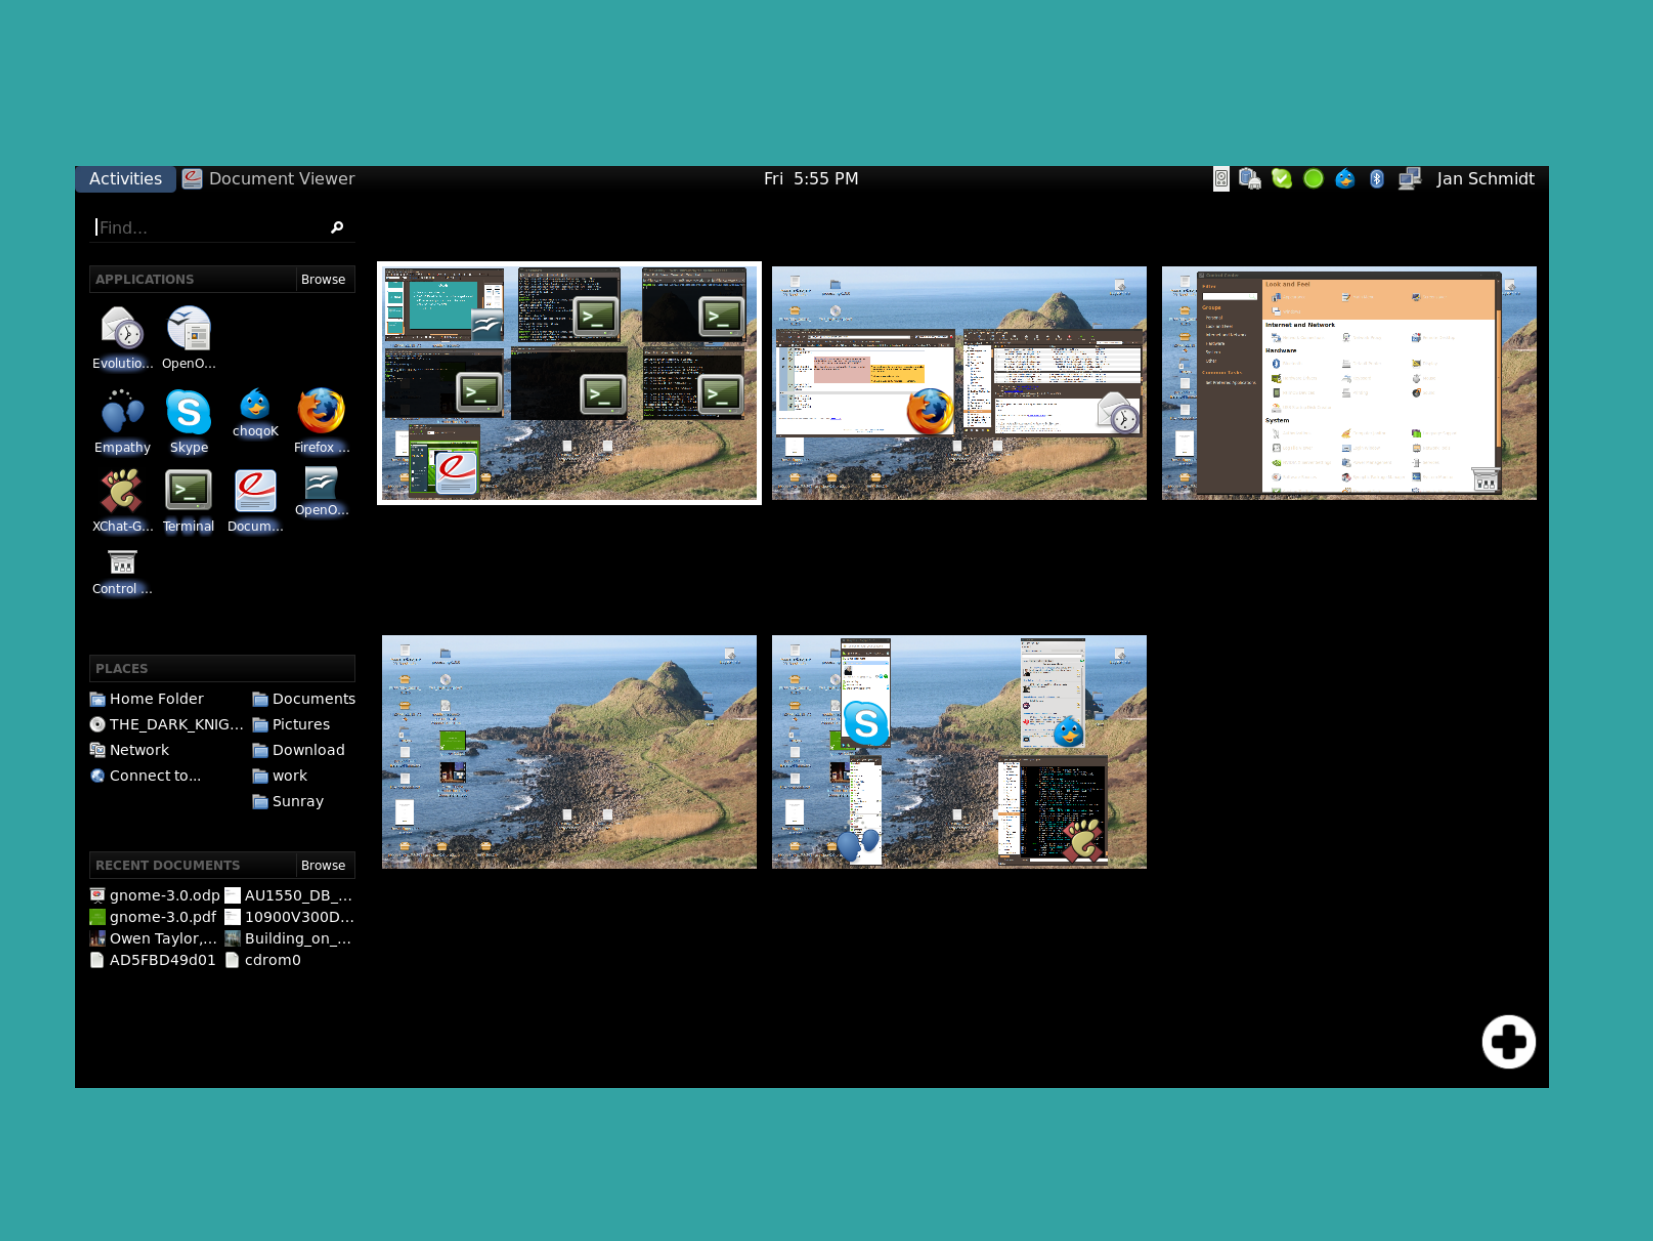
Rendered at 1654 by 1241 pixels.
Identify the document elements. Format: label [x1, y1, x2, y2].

picture [75, 166, 1549, 1088]
